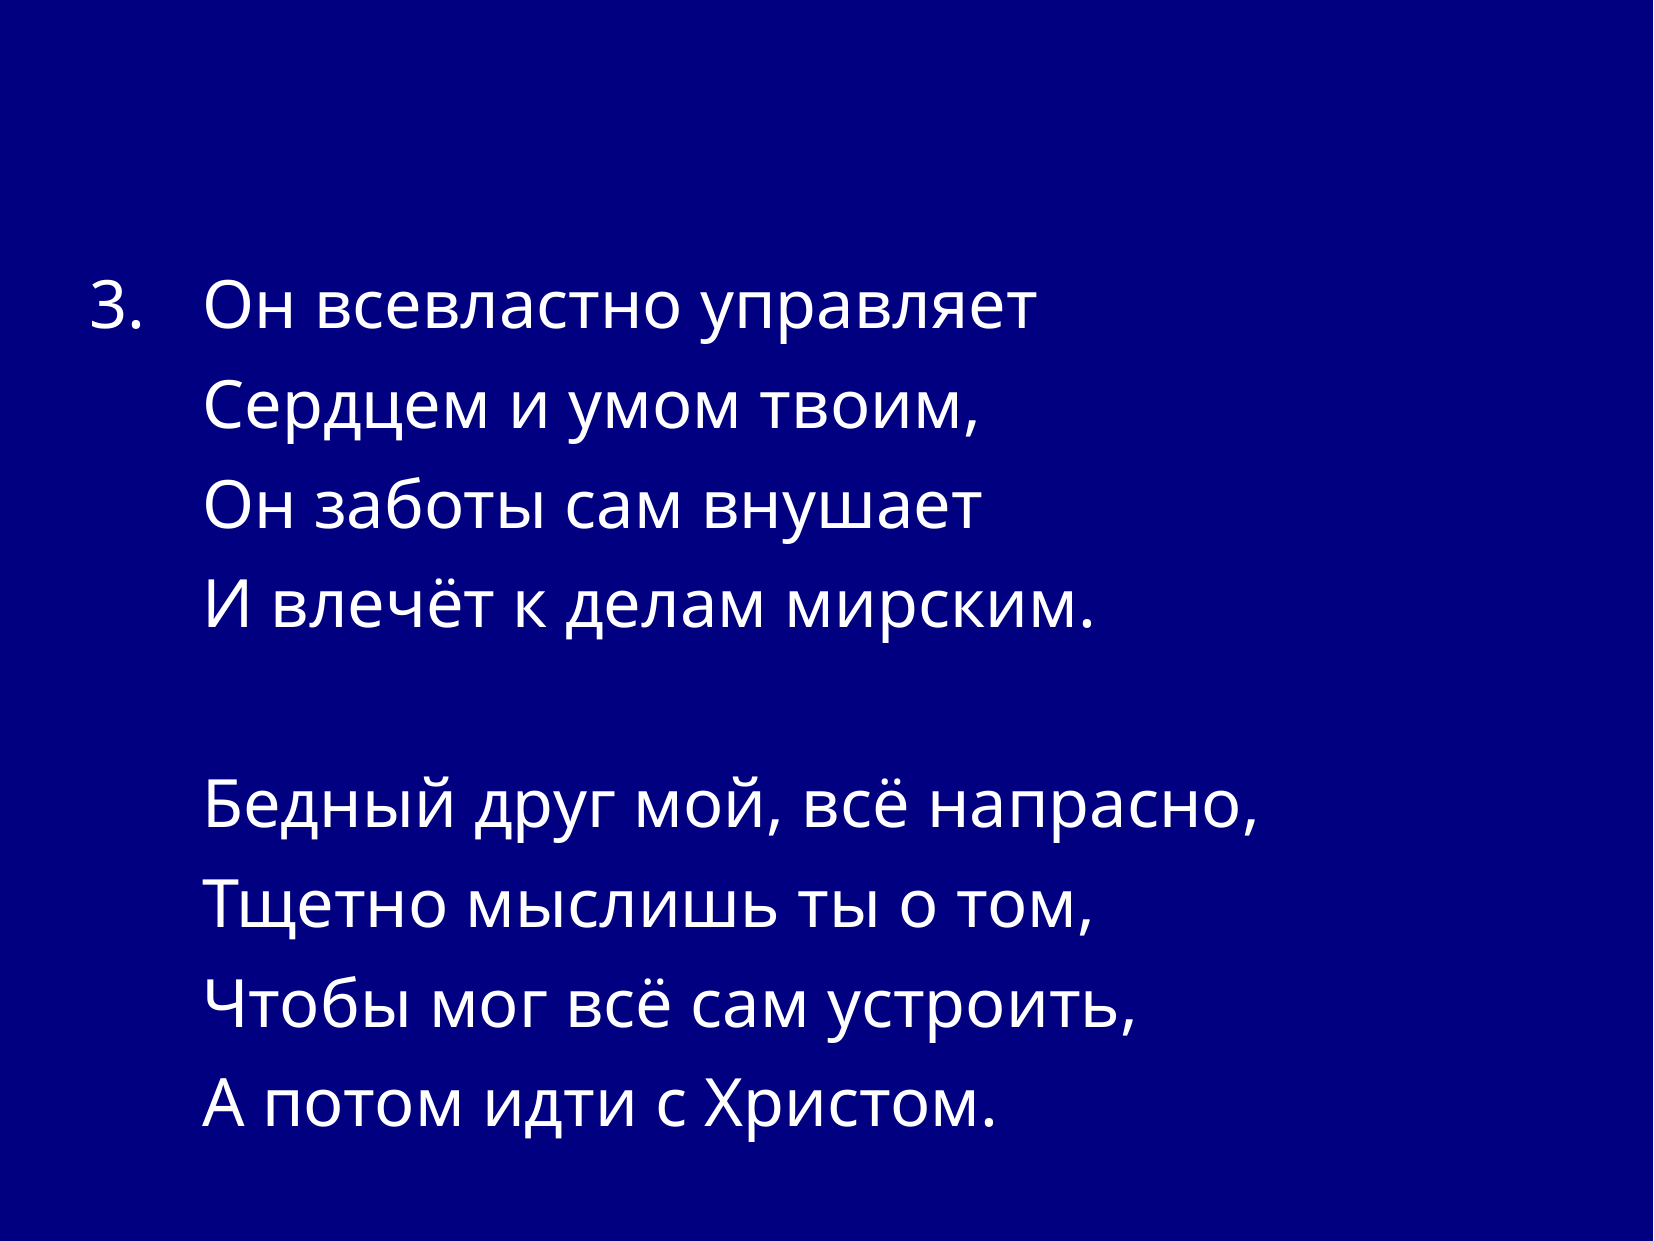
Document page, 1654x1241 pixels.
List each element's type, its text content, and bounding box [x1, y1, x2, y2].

text_box 3. Он всевластно управляет Сердцем и умом твоим, Он заботы сам внушает И влечёт к делам мирским. Бедный друг мой, всё напрасно, Тщетно мыслишь ты о том, Чтобы мог всё сам устроить, А потом идти с Христом. [75, 150, 1576, 1163]
